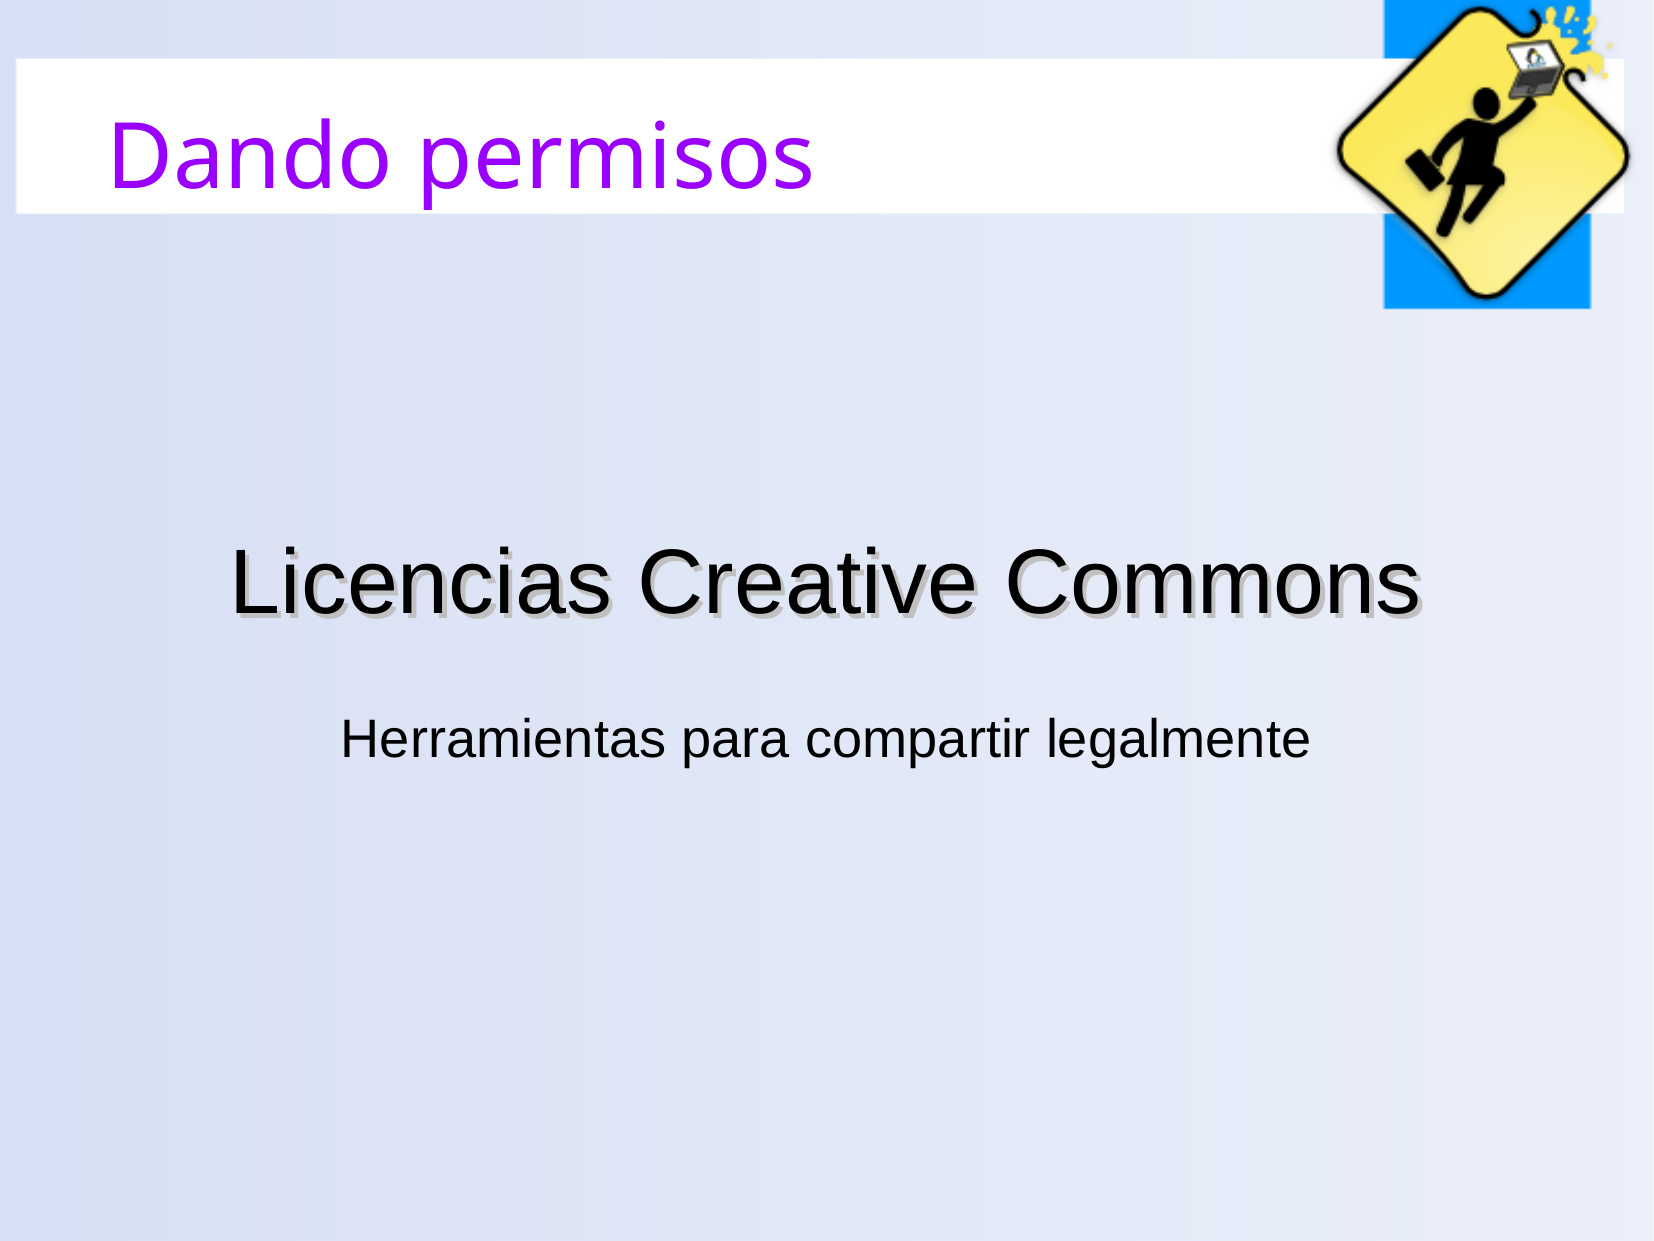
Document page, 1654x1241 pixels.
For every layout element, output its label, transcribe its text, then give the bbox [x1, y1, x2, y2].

picture [0, 0, 1654, 1241]
subtitle Licencias Creative Commons Herramientas para compartir legalmente [82, 290, 1571, 1010]
title Dando permisos [82, 49, 1571, 257]
